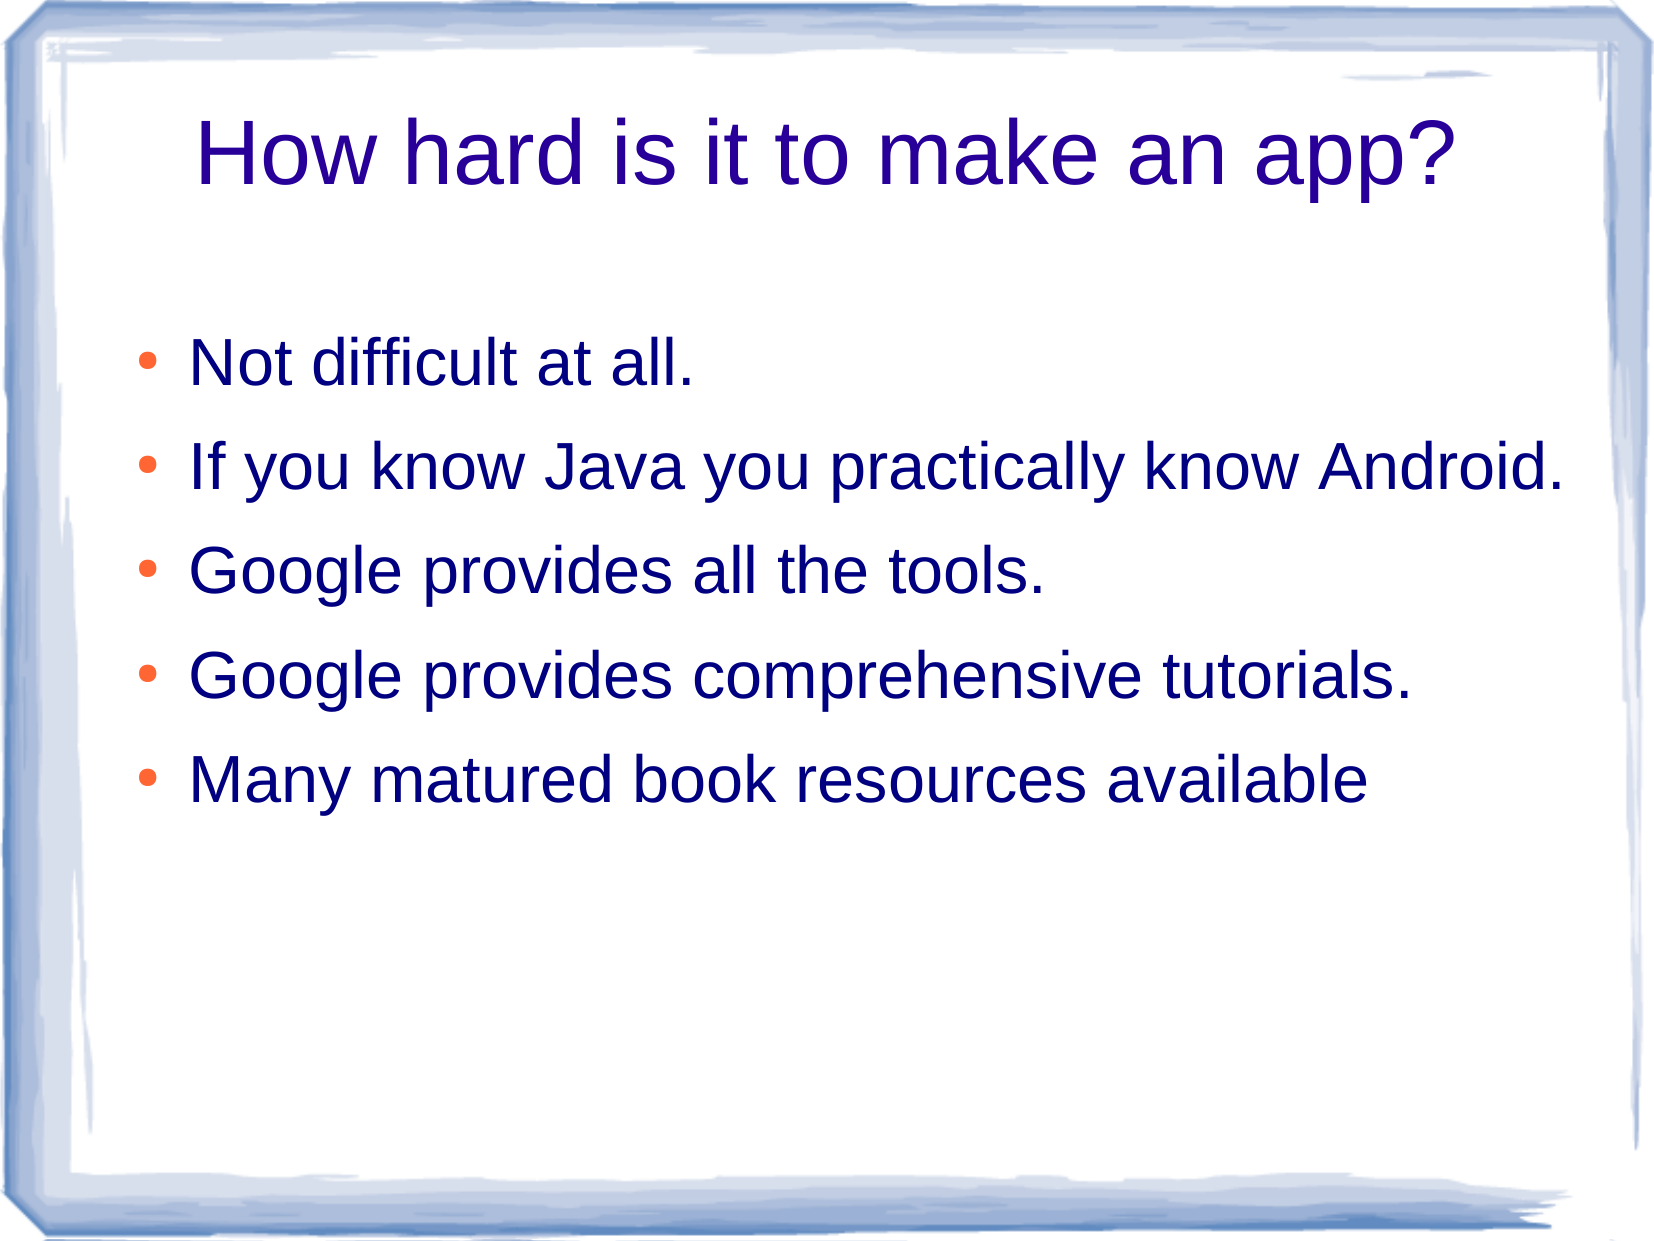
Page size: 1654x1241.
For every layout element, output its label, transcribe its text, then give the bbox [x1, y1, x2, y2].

title How hard is it to make an app? [82, 56, 1571, 250]
list Not difficult at all. If you know Java you practically know Android. Google provides all the tools. Google provides comprehensive tutorials. Many matured book resources available [118, 324, 1571, 990]
picture [0, 0, 1654, 1241]
